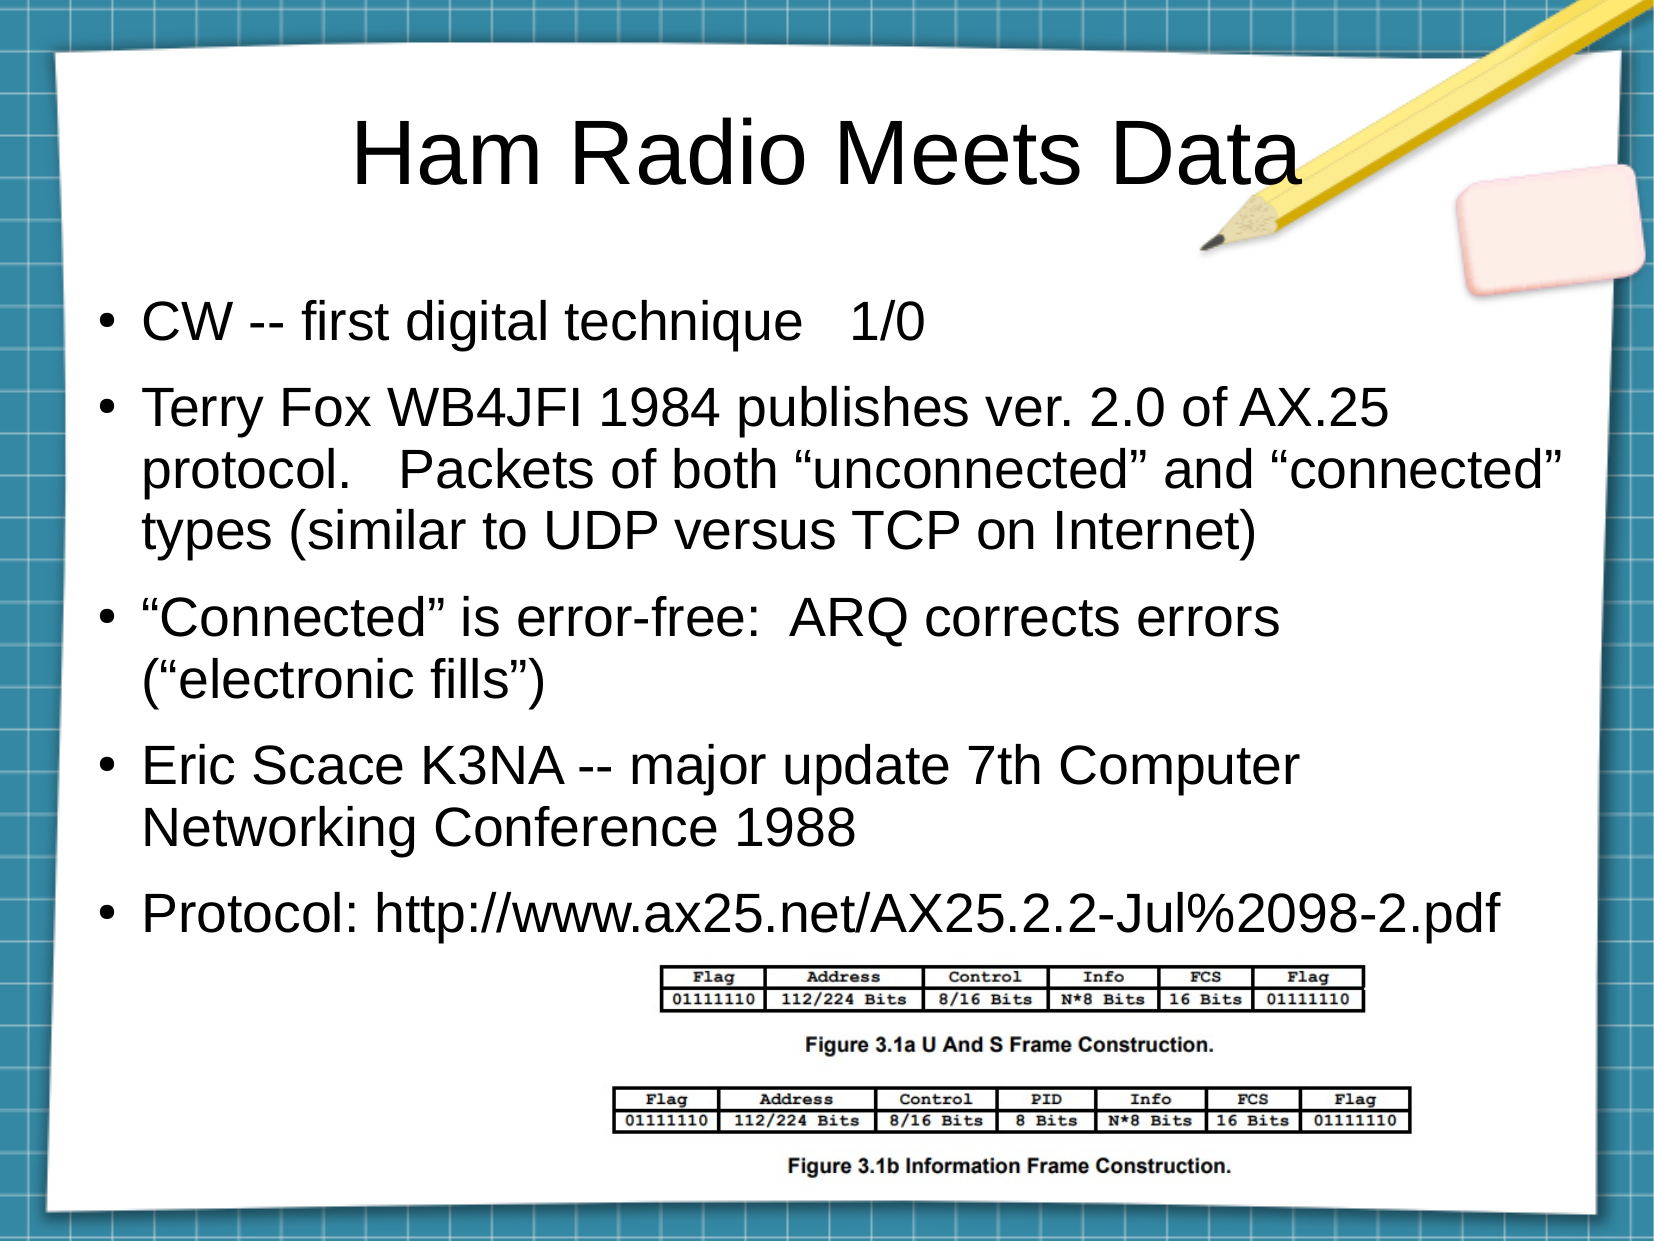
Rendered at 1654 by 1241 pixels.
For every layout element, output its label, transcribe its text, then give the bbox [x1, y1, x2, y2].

picture [0, 0, 1654, 1241]
title Ham Radio Meets Data [82, 49, 1571, 257]
list CW -- first digital technique 1/0 Terry Fox WB4JFI 1984 publishes ver. 2.0 of AX.25 protocol. Packets of both “unconnected” and “connected” types (similar to UDP versus TCP on Internet) “Connected” is error-free: ARQ corrects errors (“electronic fills”) Eric Scace K3NA -- major update 7th Computer Networking Conference 1988 Protocol: http://www.ax25.net/AX25.2.2-Jul%2098-2.pdf [82, 290, 1571, 1010]
